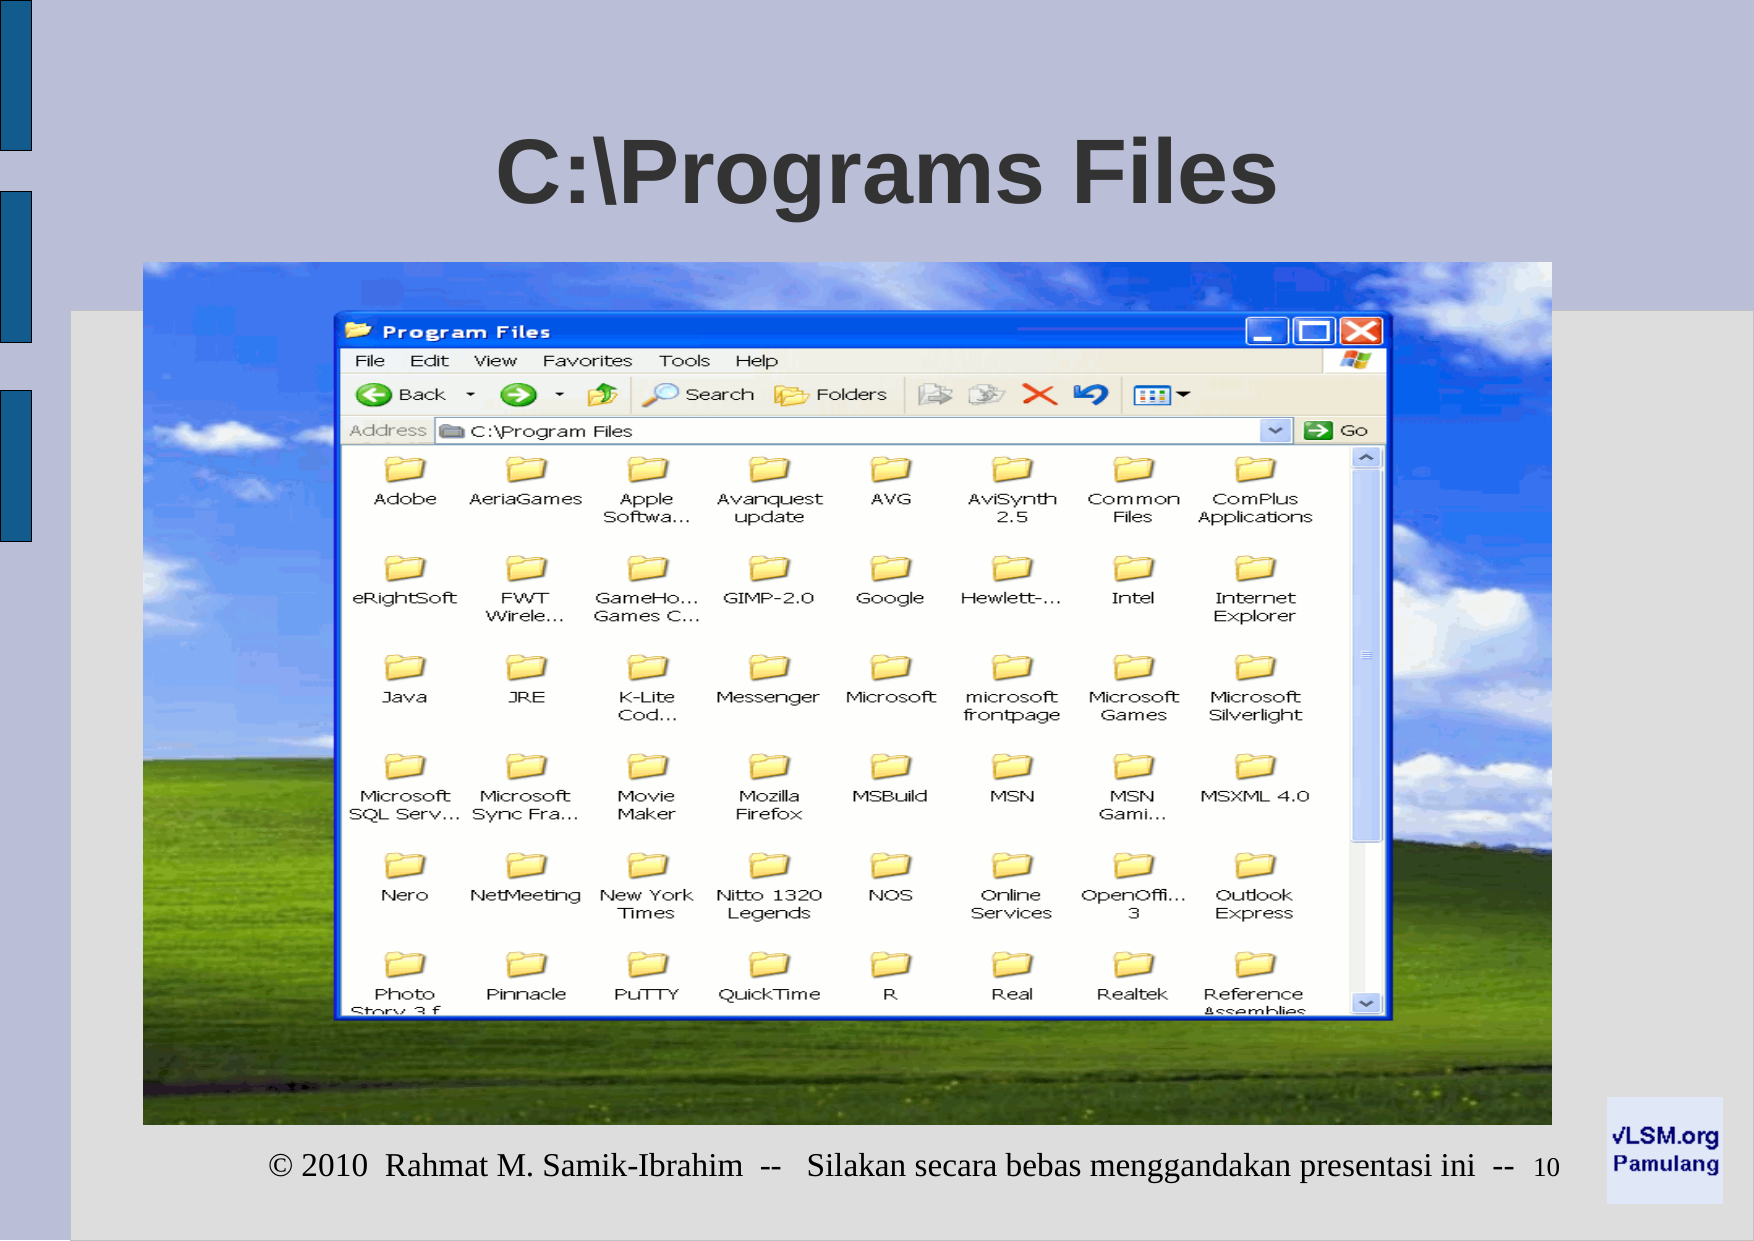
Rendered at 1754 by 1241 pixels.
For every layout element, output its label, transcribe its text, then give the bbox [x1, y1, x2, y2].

picture [1607, 1097, 1723, 1204]
picture [143, 262, 1552, 1126]
title C:\Programs Files [77, 99, 1700, 244]
